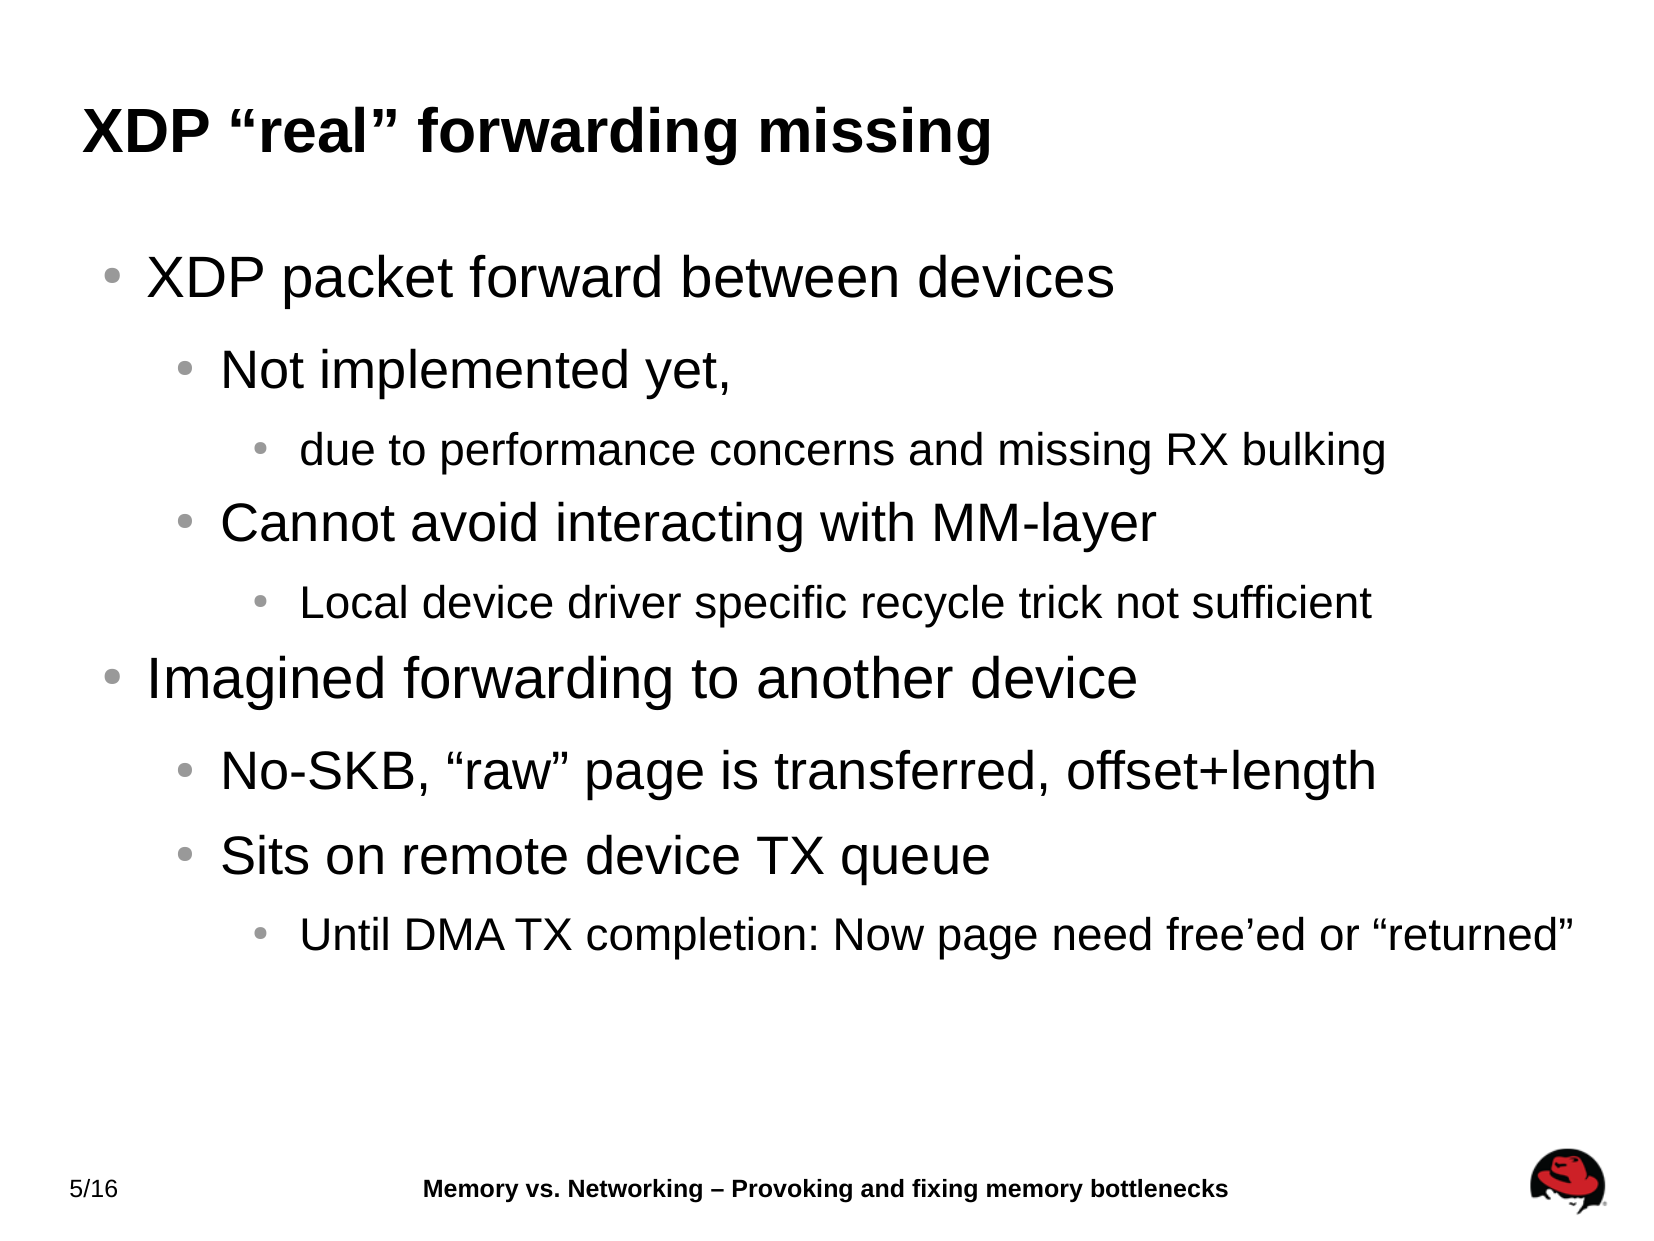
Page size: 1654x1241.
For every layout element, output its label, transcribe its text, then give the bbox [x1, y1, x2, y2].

picture [1529, 1146, 1613, 1224]
list XDP packet forward between devices Not implemented yet, due to performance concerns and missing RX bulking Cannot avoid interacting with MM-layer Local device driver specific recycle trick not sufficient Imagined forwarding to another device No-SKB, “raw” page is transferred, offset+length Sits on remote device TX queue Until DMA TX completion: Now page need free’ed or “returned” [86, 244, 1576, 1039]
title XDP “real” forwarding missing [82, 37, 1571, 226]
